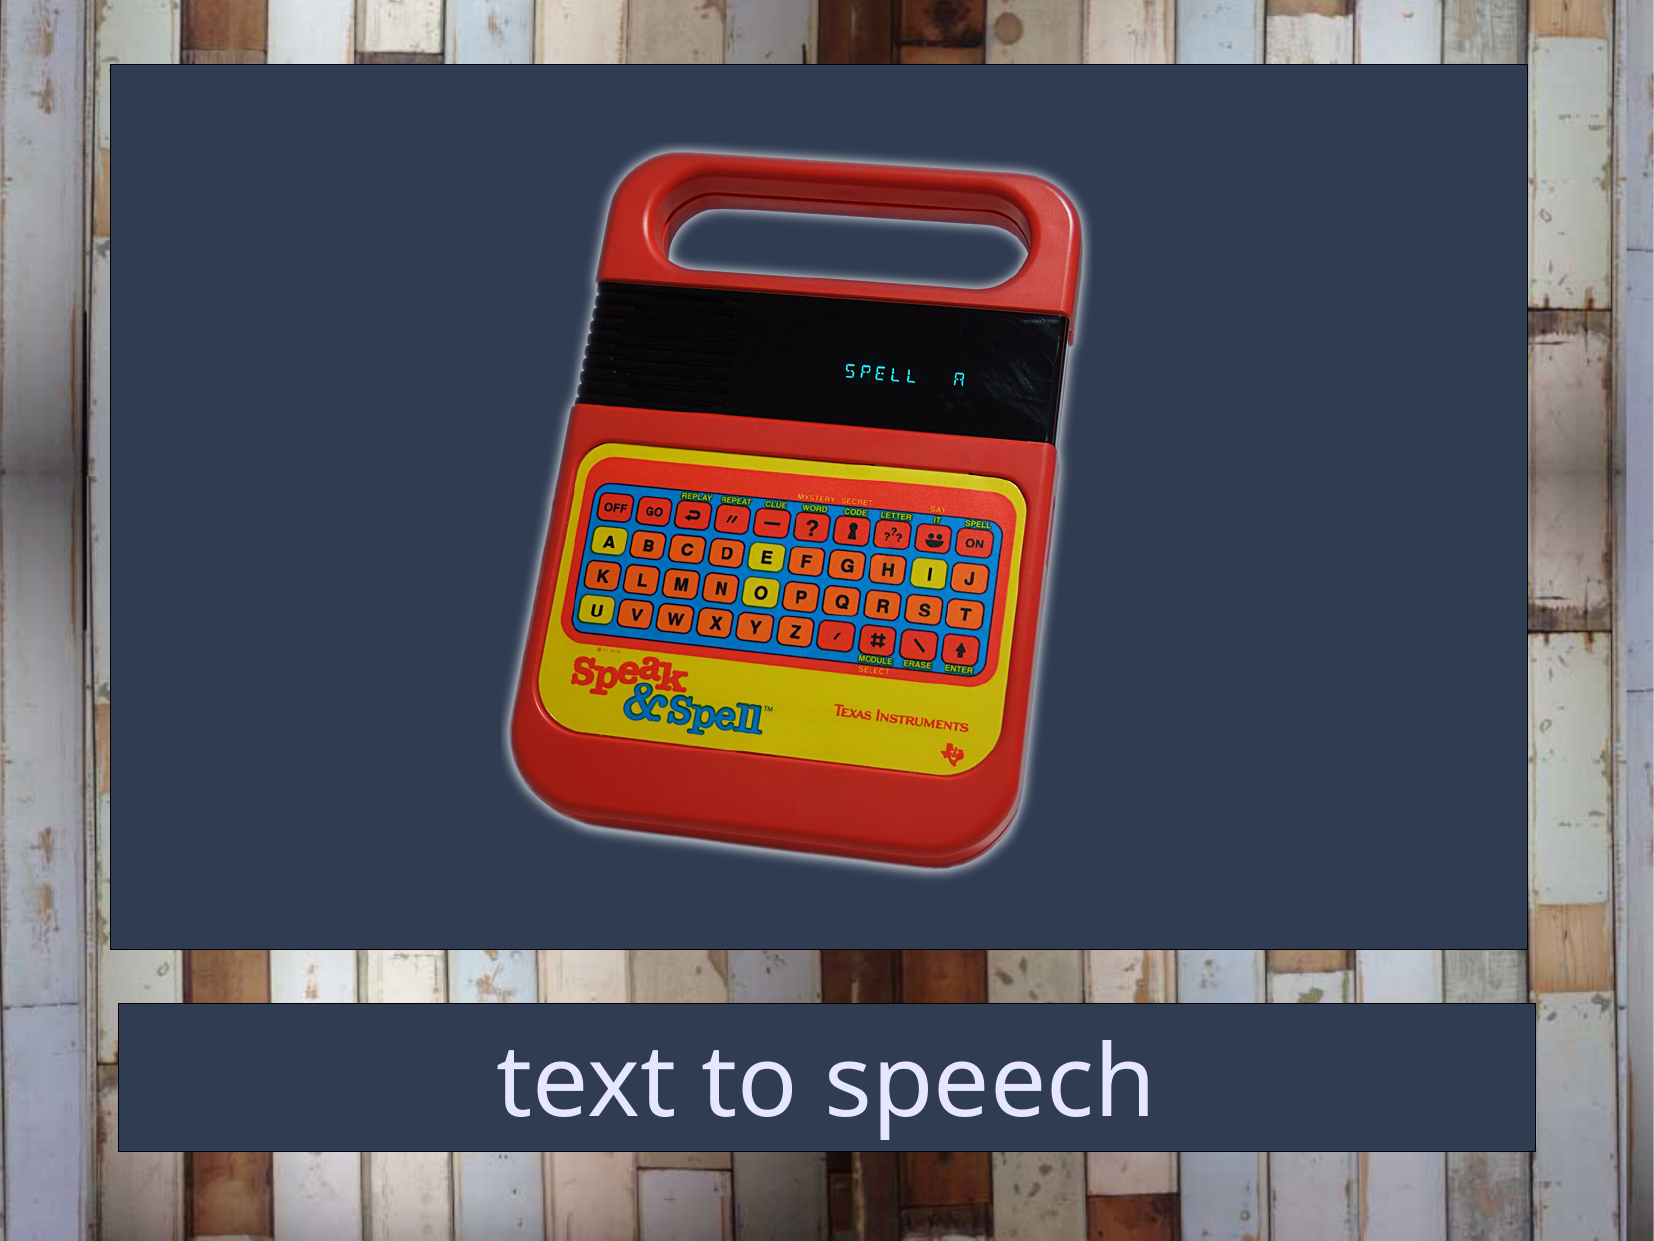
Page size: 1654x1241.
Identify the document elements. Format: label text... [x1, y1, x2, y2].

picture [0, 0, 1654, 1241]
text_box text to speech [118, 1003, 1536, 1152]
text_box [110, 64, 1528, 950]
